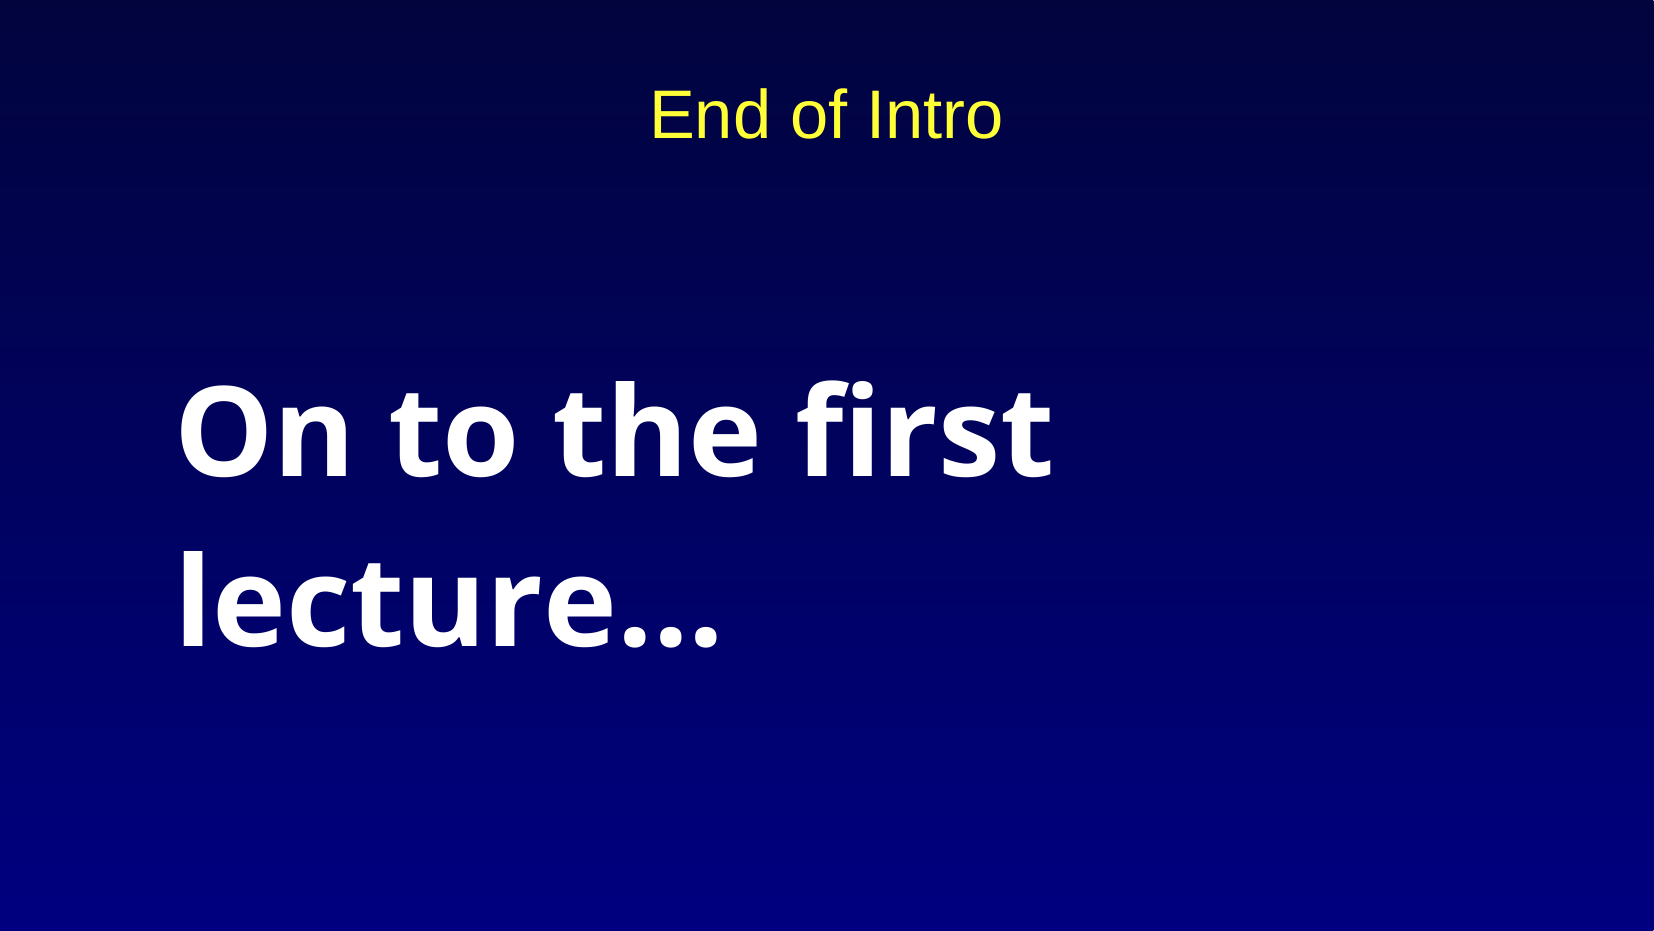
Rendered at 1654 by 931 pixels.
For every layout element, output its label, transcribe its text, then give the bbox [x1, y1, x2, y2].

title End of Intro [82, 37, 1571, 193]
text_box On to the first lecture... [174, 342, 1479, 508]
